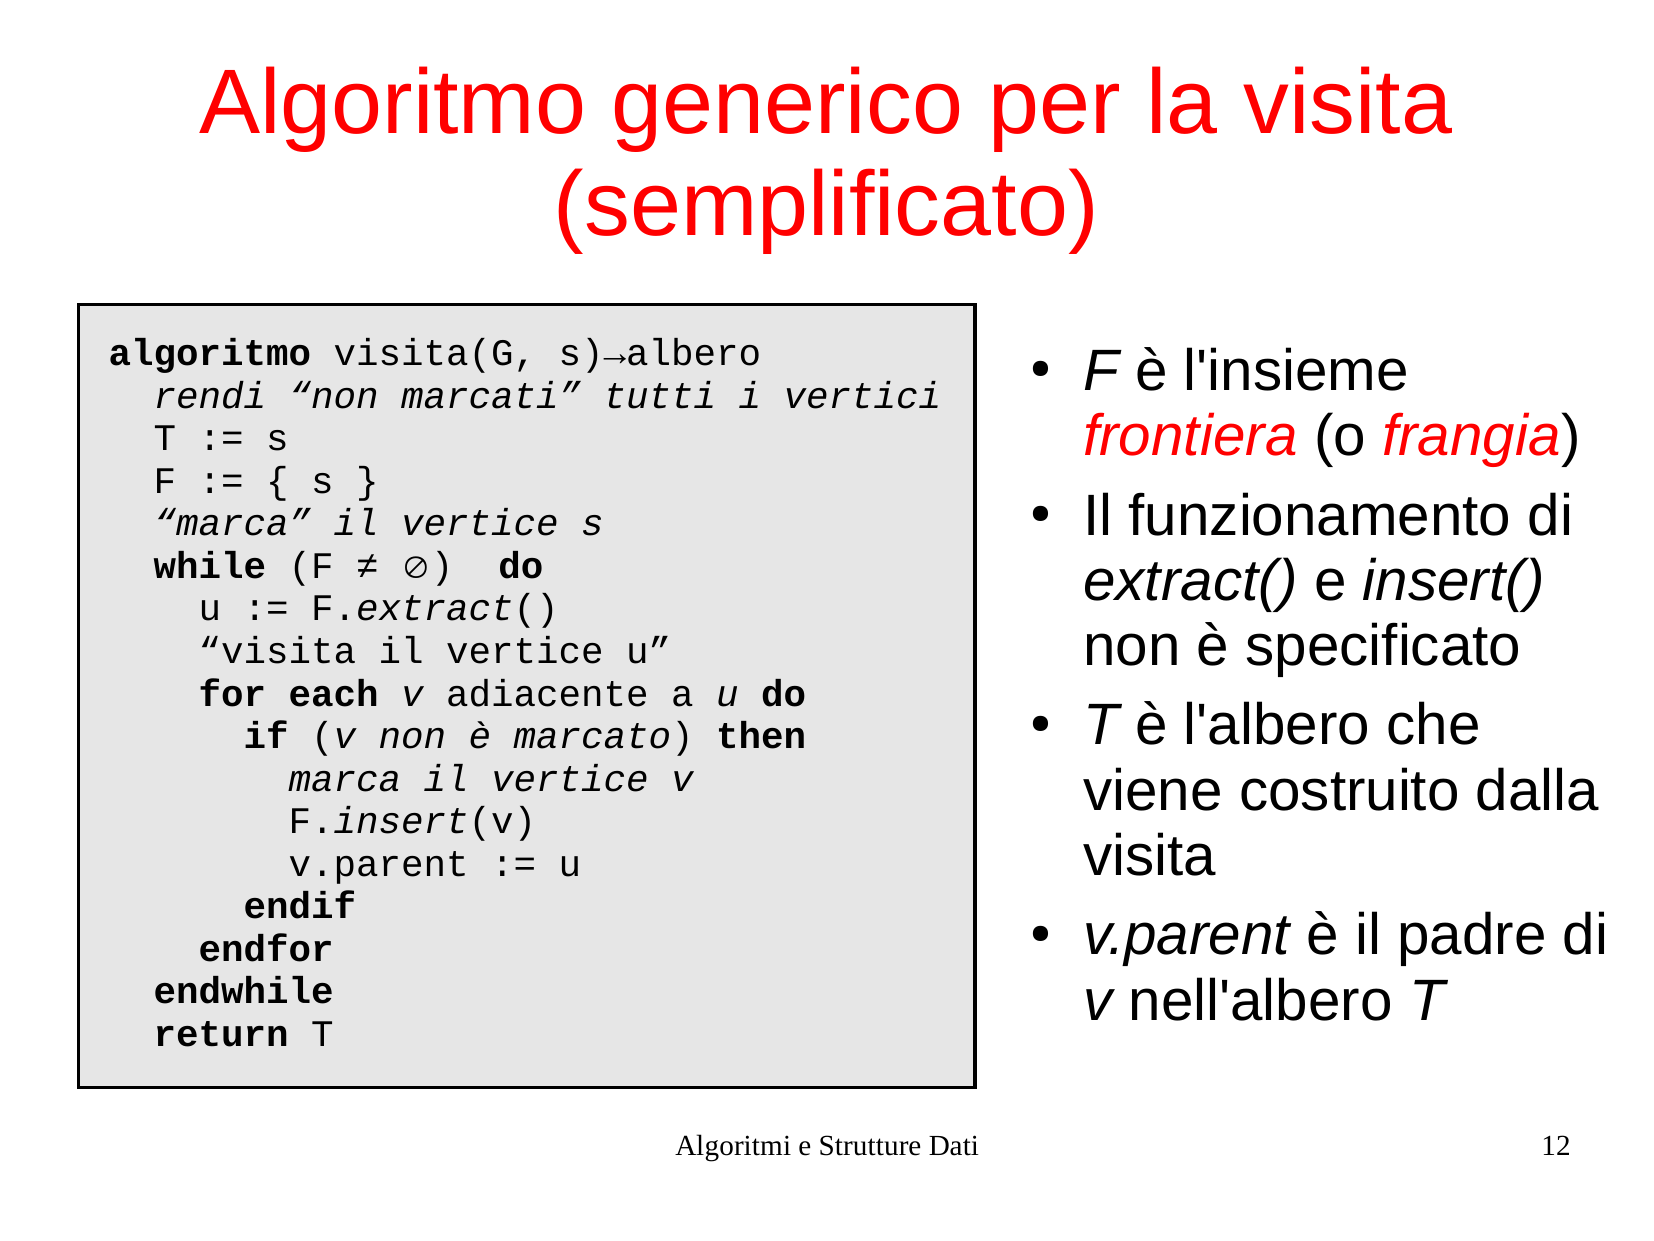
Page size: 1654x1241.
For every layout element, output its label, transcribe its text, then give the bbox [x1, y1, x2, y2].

text_box algoritmo visita(G, s)→albero rendi “non marcati” tutti i vertici T := s F := { s } “marca” il vertice s while (F ≠ ) do u := F.extract() “visita il vertice u” for each v adiacente a u do if (v non è marcato) then marca il vertice v F.insert(v) v.parent := u endif endfor endwhile return T [78, 304, 976, 1088]
list F è l'insieme frontiera (o frangia) Il funzionamento di extract() e insert() non è specificato T è l'albero che viene costruito dalla visita v.parent è il padre di v nell'albero T [1012, 337, 1613, 1109]
title Algoritmo generico per la visita (semplificato) [82, 49, 1571, 257]
